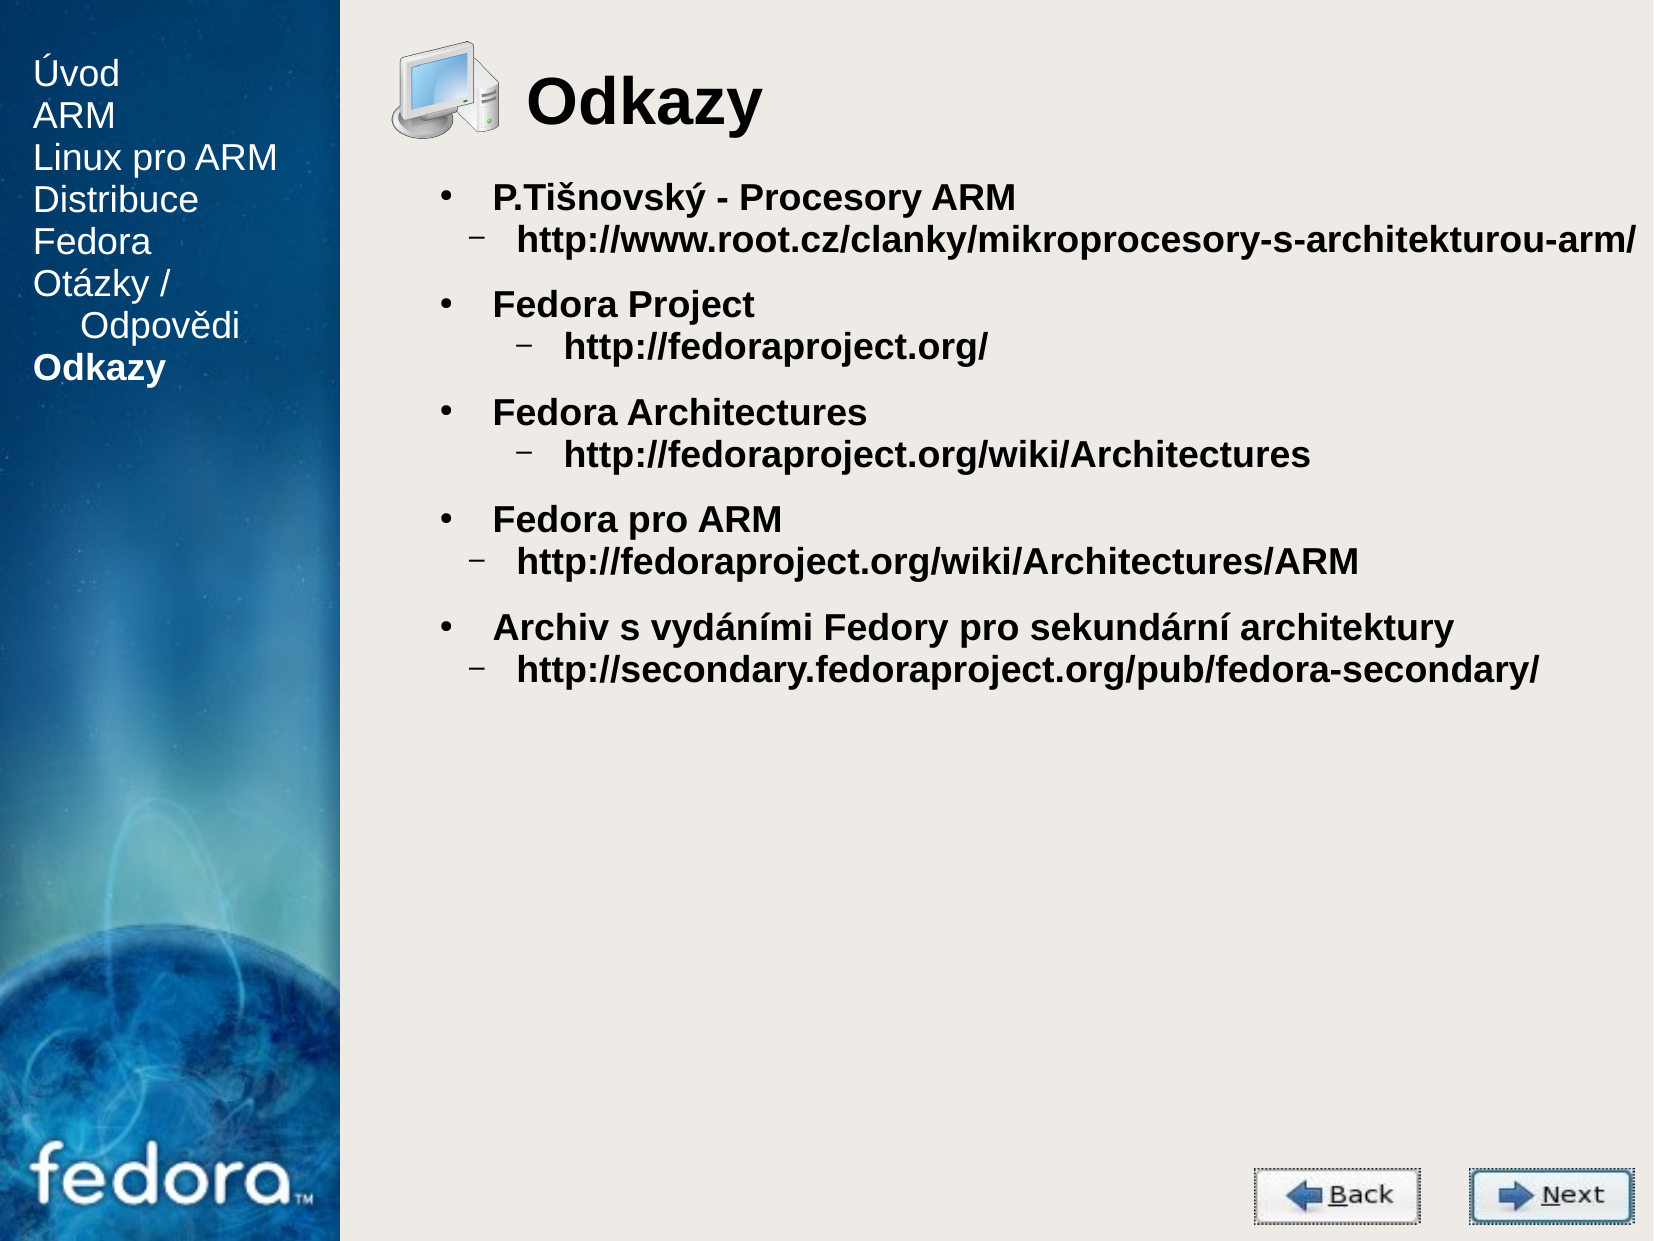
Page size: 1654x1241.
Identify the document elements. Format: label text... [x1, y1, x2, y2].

text_box Odkazy [511, 56, 1316, 147]
picture [0, 0, 1654, 1241]
text_box Úvod ARM Linux pro ARM Distribuce Fedora Otázky / Odpovědi Odkazy [18, 45, 327, 397]
list P.Tišnovský - Procesory ARM http://www.root.cz/clanky/mikroprocesory-s-architekturou-arm/ Fedora Project http://fedoraproject.org/ Fedora Architectures http://fedoraproject.org/wiki/Architectures Fedora pro ARM http://fedoraproject.org/wiki/Architectures/ARM Archiv s vydáními Fedory pro sekundární architektury http://secondary.fedoraproject.org/pub/fedora-secondary/ [362, 175, 1654, 1147]
